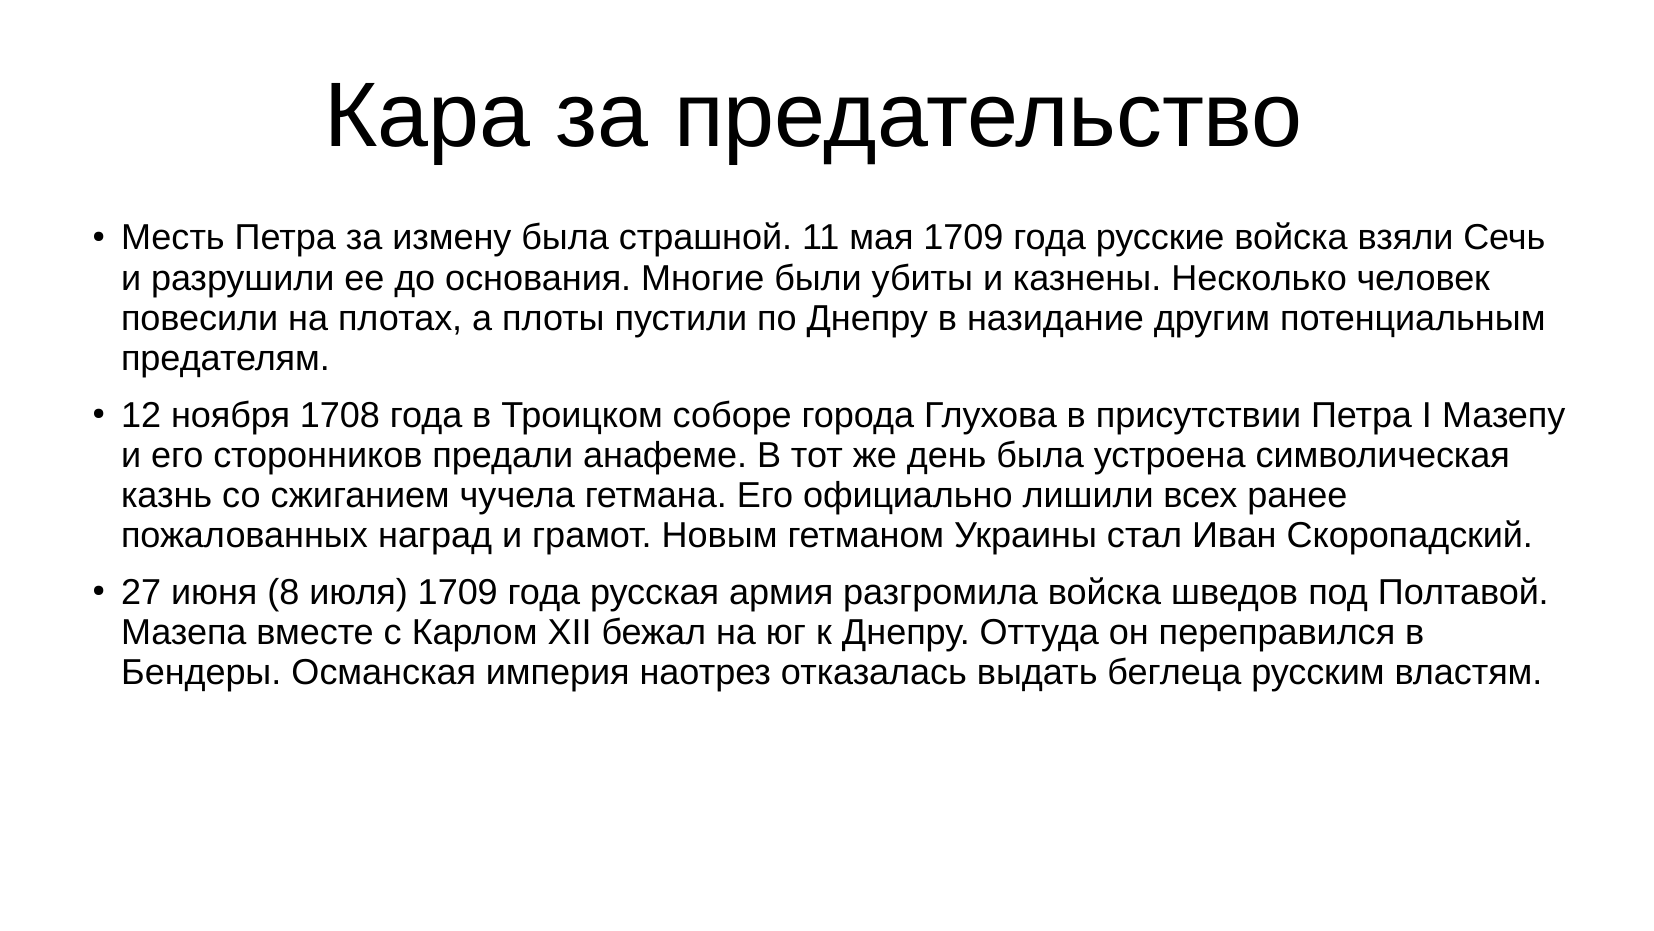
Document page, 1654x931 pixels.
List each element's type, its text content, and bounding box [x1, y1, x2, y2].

title Кара за предательство [82, 37, 1571, 193]
list Месть Петра за измену была страшной. 11 мая 1709 года русские войска взяли Сечь и разрушили ее до основания. Многие были убиты и казнены. Несколько человек повесили на плотах, а плоты пустили по Днепру в назидание другим потенциальным предателям. 12 ноября 1708 года в Троицком соборе города Глухова в присутствии Петра I Мазепу и его сторонников предали анафеме. В тот же день была устроена символическая казнь со сжиганием чучела гетмана. Его официально лишили всех ранее пожалованных наград и грамот. Новым гетманом Украины стал Иван Скоропадский. 27 июня (8 июля) 1709 года русская армия разгромила войска шведов под Полтавой. Мазепа вместе с Карлом XII бежал на юг к Днепру. Оттуда он переправился в Бендеры. Османская империя наотрез отказалась выдать беглеца русским властям. [82, 217, 1571, 758]
